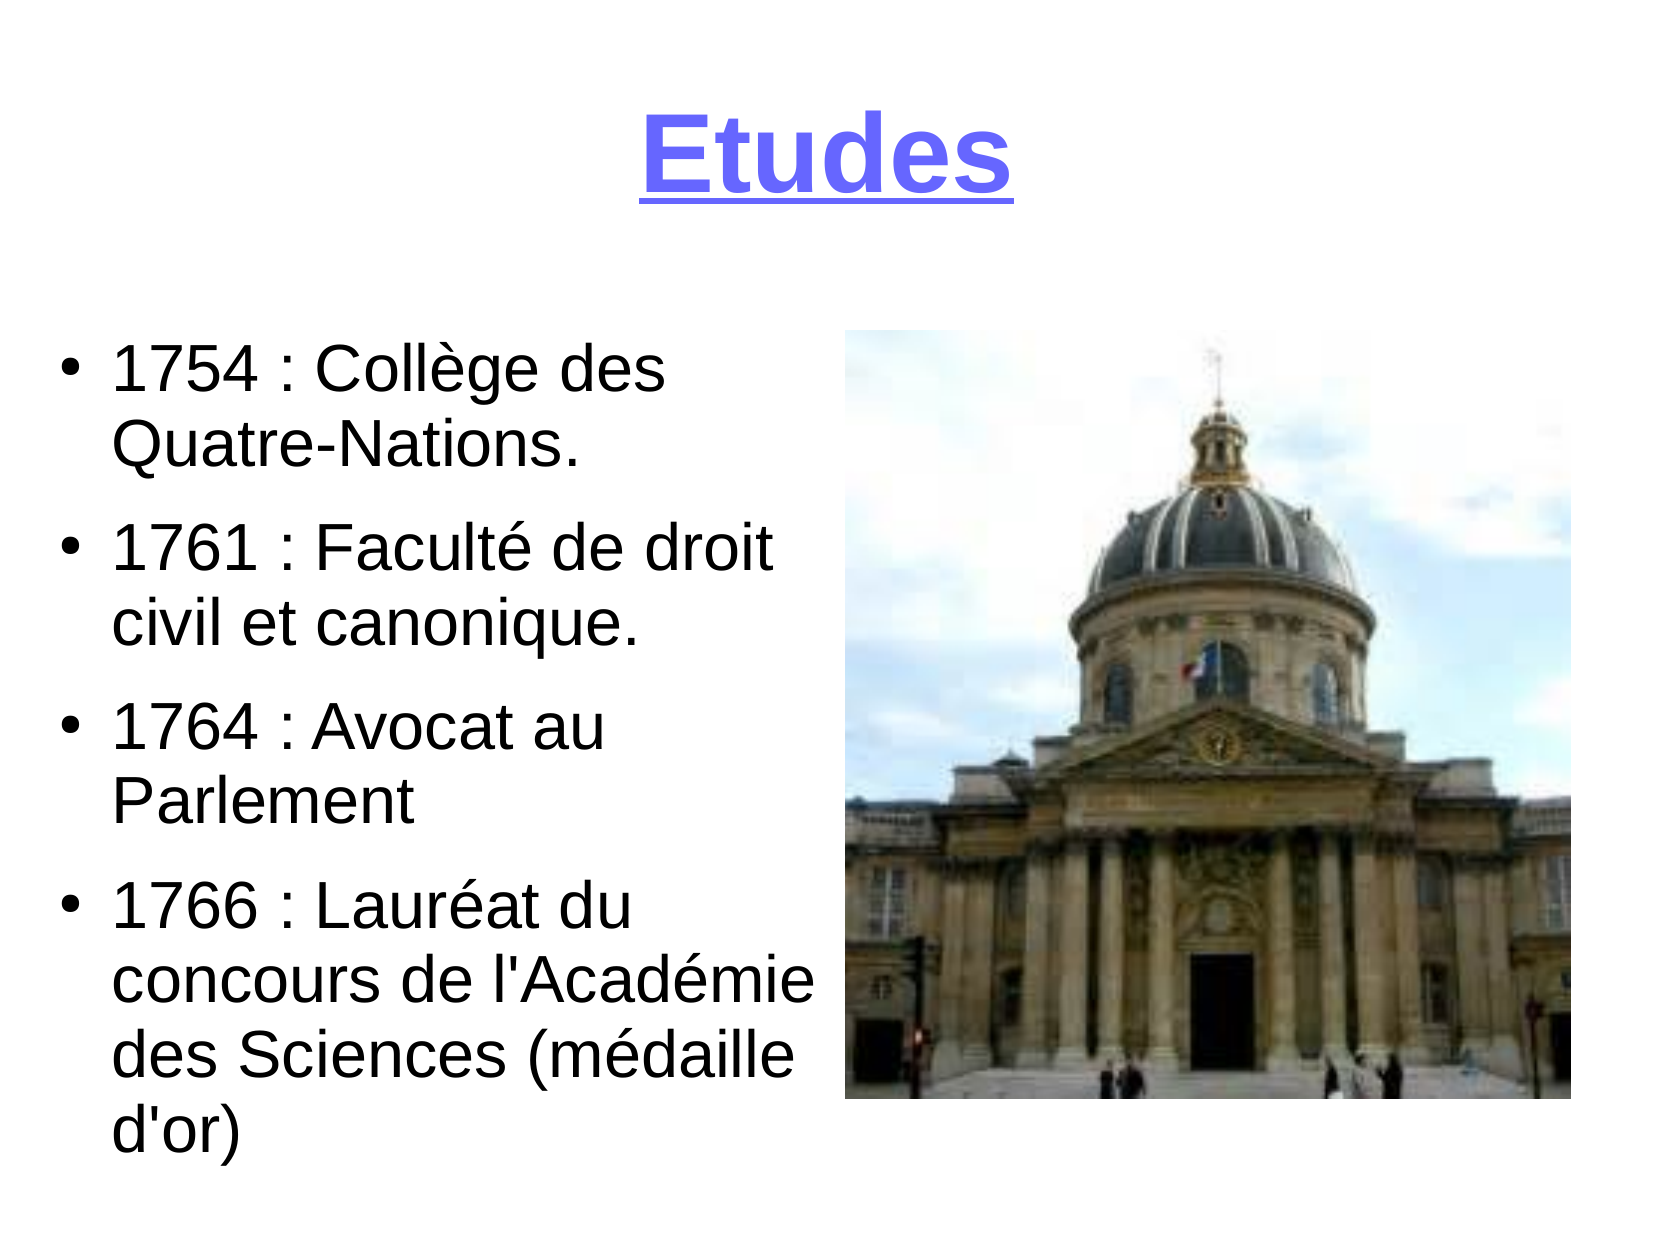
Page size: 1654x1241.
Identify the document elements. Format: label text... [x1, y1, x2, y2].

title Etudes [82, 49, 1571, 257]
list 1754 : Collège des Quatre-Nations. 1761 : Faculté de droit civil et canonique. 1764 : Avocat au Parlement 1766 : Lauréat du concours de l'Académie des Sciences (médaille d'or) [40, 330, 863, 1167]
picture [845, 330, 1571, 1099]
